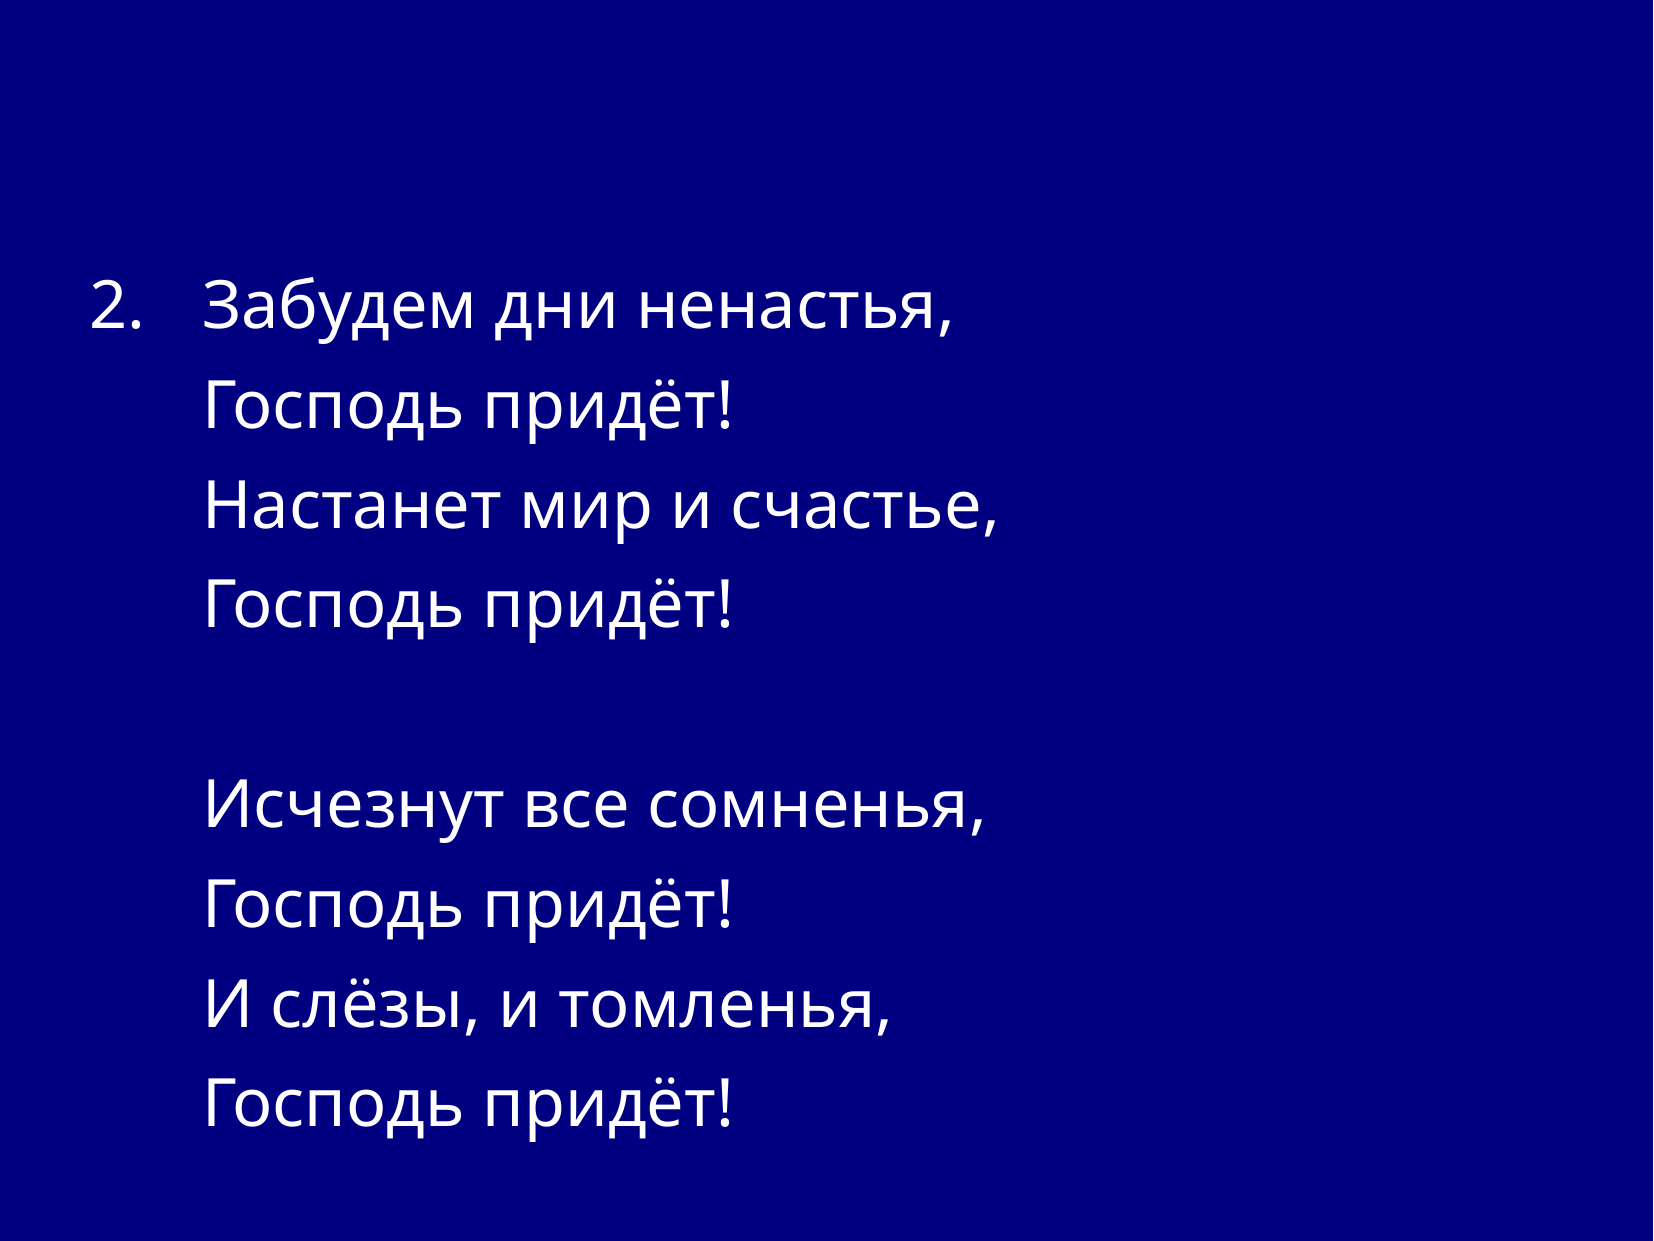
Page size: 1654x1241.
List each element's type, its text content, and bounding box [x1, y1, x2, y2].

text_box 2. Забудем дни ненастья, Господь придёт! Настанет мир и счастье, Господь придёт! Исчезнут все сомненья, Господь придёт! И слёзы, и томленья, Господь придёт! [75, 150, 1576, 1163]
